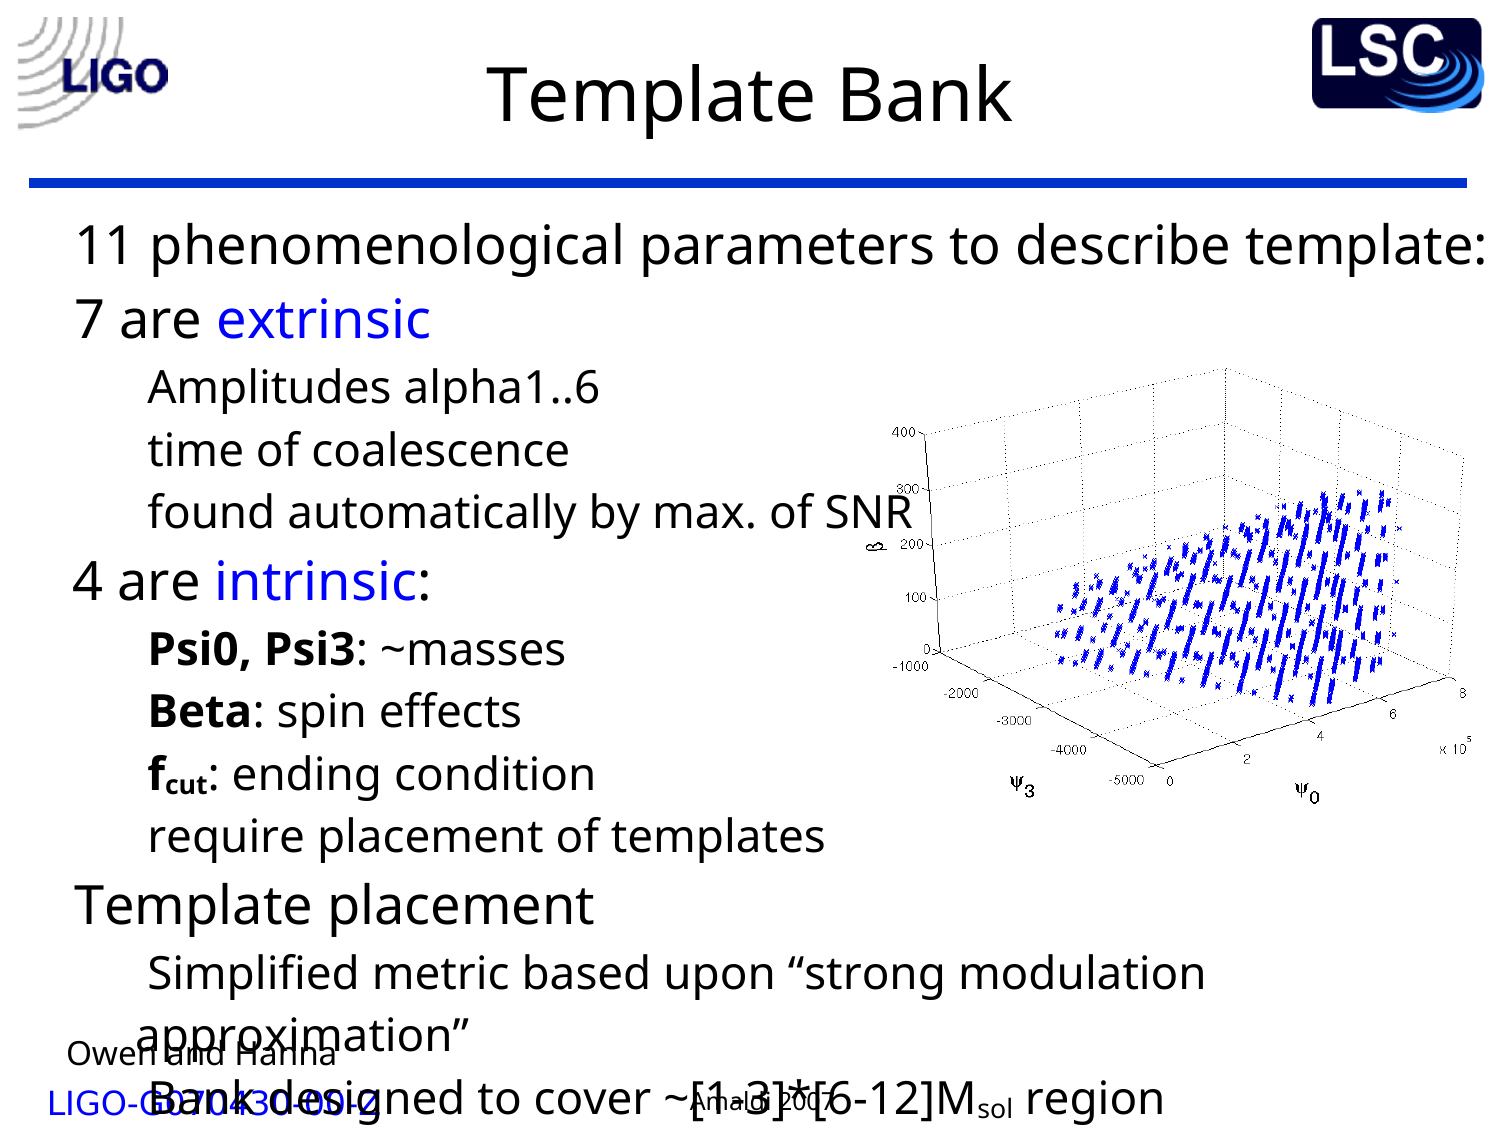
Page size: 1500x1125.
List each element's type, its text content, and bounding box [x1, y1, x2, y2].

title Template Bank [75, 21, 1425, 164]
picture [1312, 18, 1485, 113]
picture [17, 17, 168, 131]
text_box Owen and Hanna [51, 1022, 427, 1078]
text_box 11 phenomenological parameters to describe template: 7 are extrinsic Amplitudes alpha1..6 time of coalescence found automatically by max. of SNR 4 are intrinsic: Psi0, Psi3: ~masses Beta: spin effects fcut: ending condition require placement of templates Template placement Simplified metric based upon “strong modulation approximation” Bank designed to cover ~[1-3]*[6-12]Msol region [45, 199, 1500, 1007]
